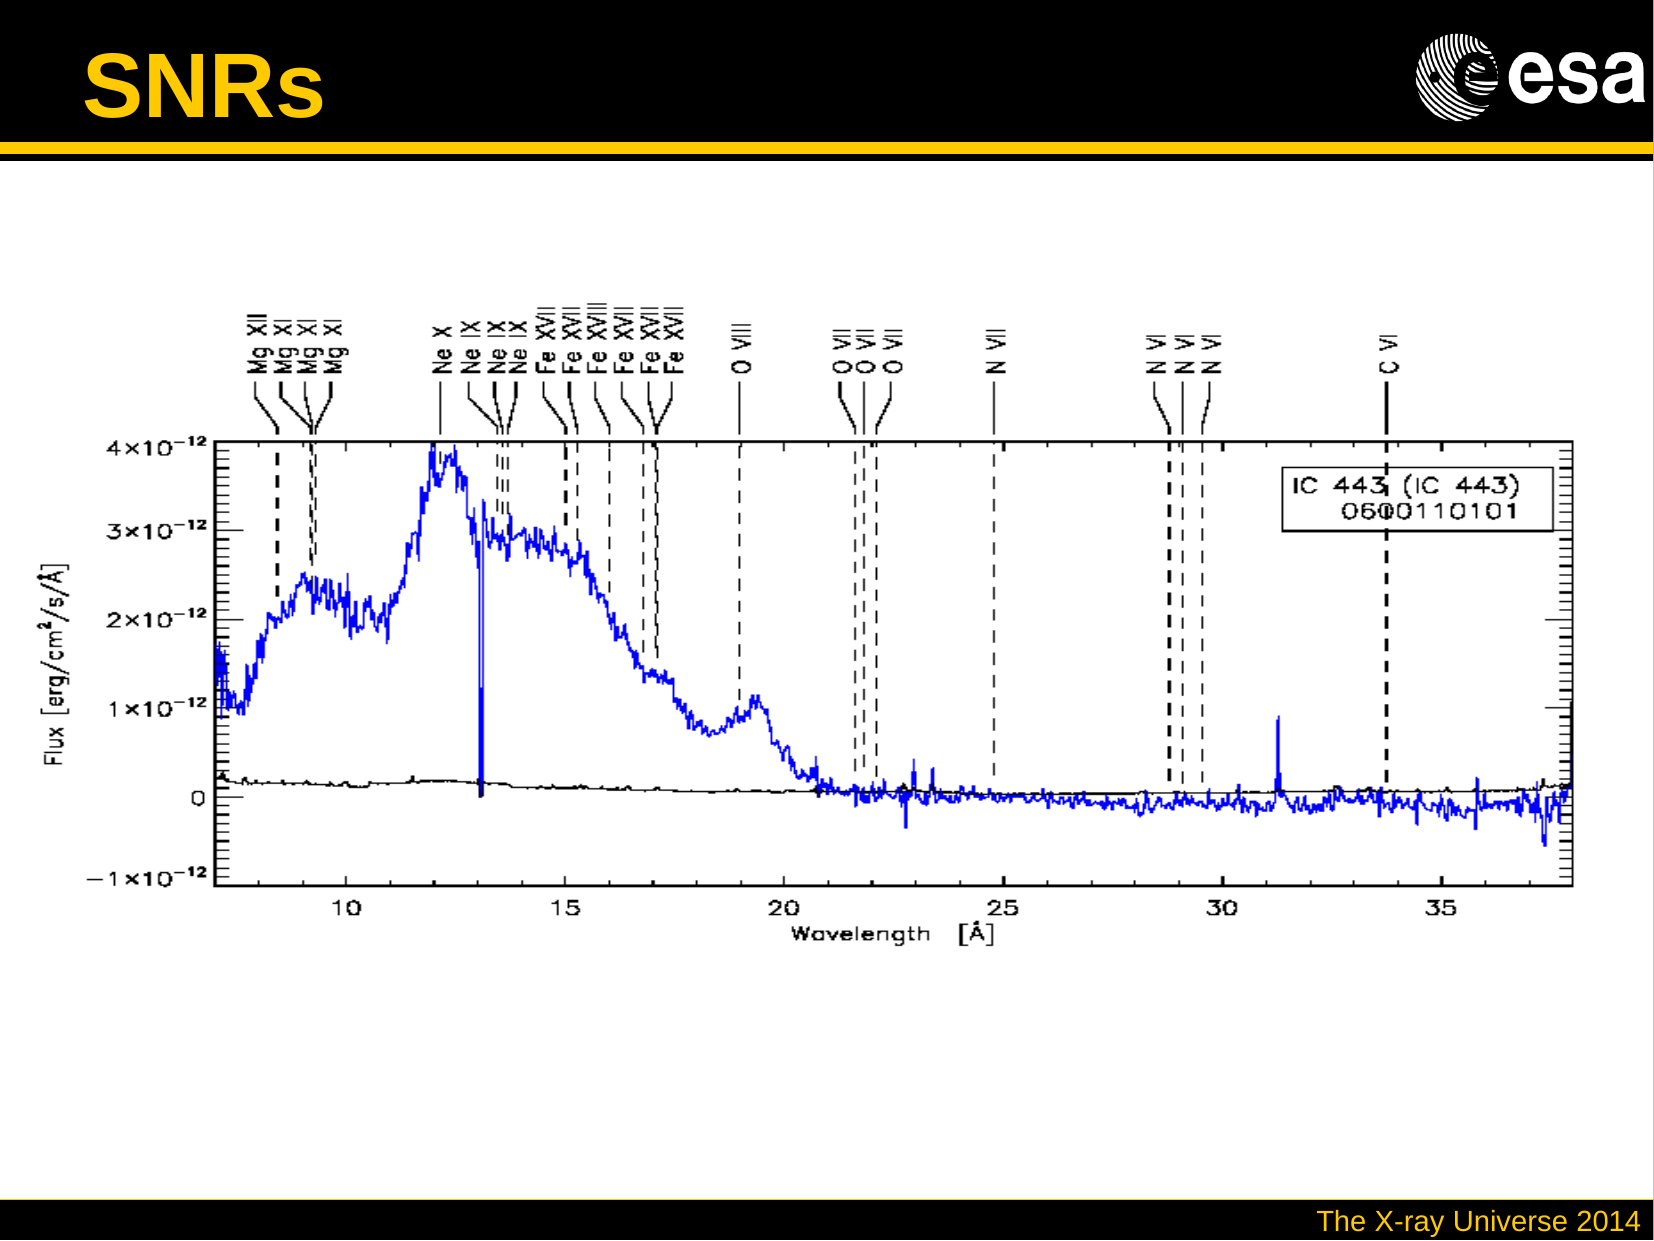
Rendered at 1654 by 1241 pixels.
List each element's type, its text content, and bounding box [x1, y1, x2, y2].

picture [1411, 29, 1648, 124]
title SNRs [82, 25, 1571, 136]
picture [0, 161, 1654, 1199]
text_box The X-ray Universe 2014 [0, 1203, 1642, 1237]
